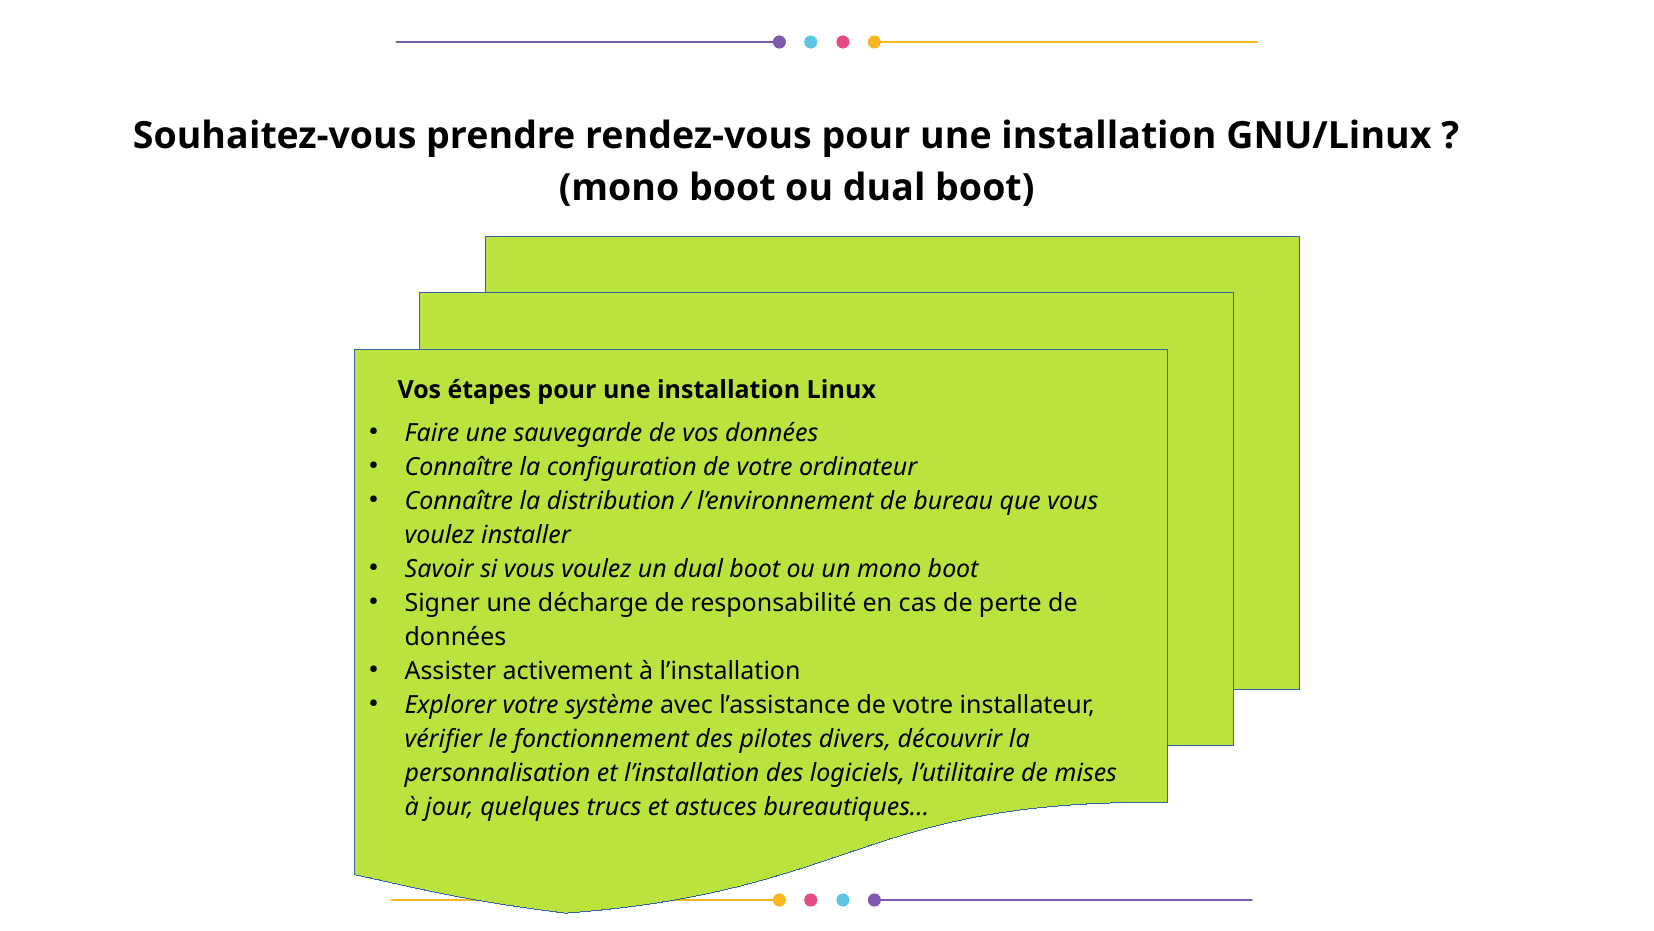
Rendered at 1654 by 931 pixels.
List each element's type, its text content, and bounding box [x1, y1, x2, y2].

text_box Souhaitez-vous prendre rendez-vous pour une installation GNU/Linux ? (mono boot ou dual boot) [118, 101, 1477, 219]
text_box Faire une sauvegarde de vos données Connaître la configuration de votre ordinateur Connaître la distribution / l’environnement de bureau que vous voulez installer Savoir si vous voulez un dual boot ou un mono boot Signer une décharge de responsabilité en cas de perte de données Assister activement à l’installation Explorer votre système avec l’assistance de votre installateur, vérifier le fonctionnement des pilotes divers, découvrir la personnalisation et l’installation des logiciels, l’utilitaire de mises à jour, quelques trucs et astuces bureautiques... [354, 407, 1152, 899]
text_box Vos étapes pour une installation Linux [382, 364, 900, 407]
text_box [354, 236, 1300, 803]
text_box [470, 899, 680, 914]
